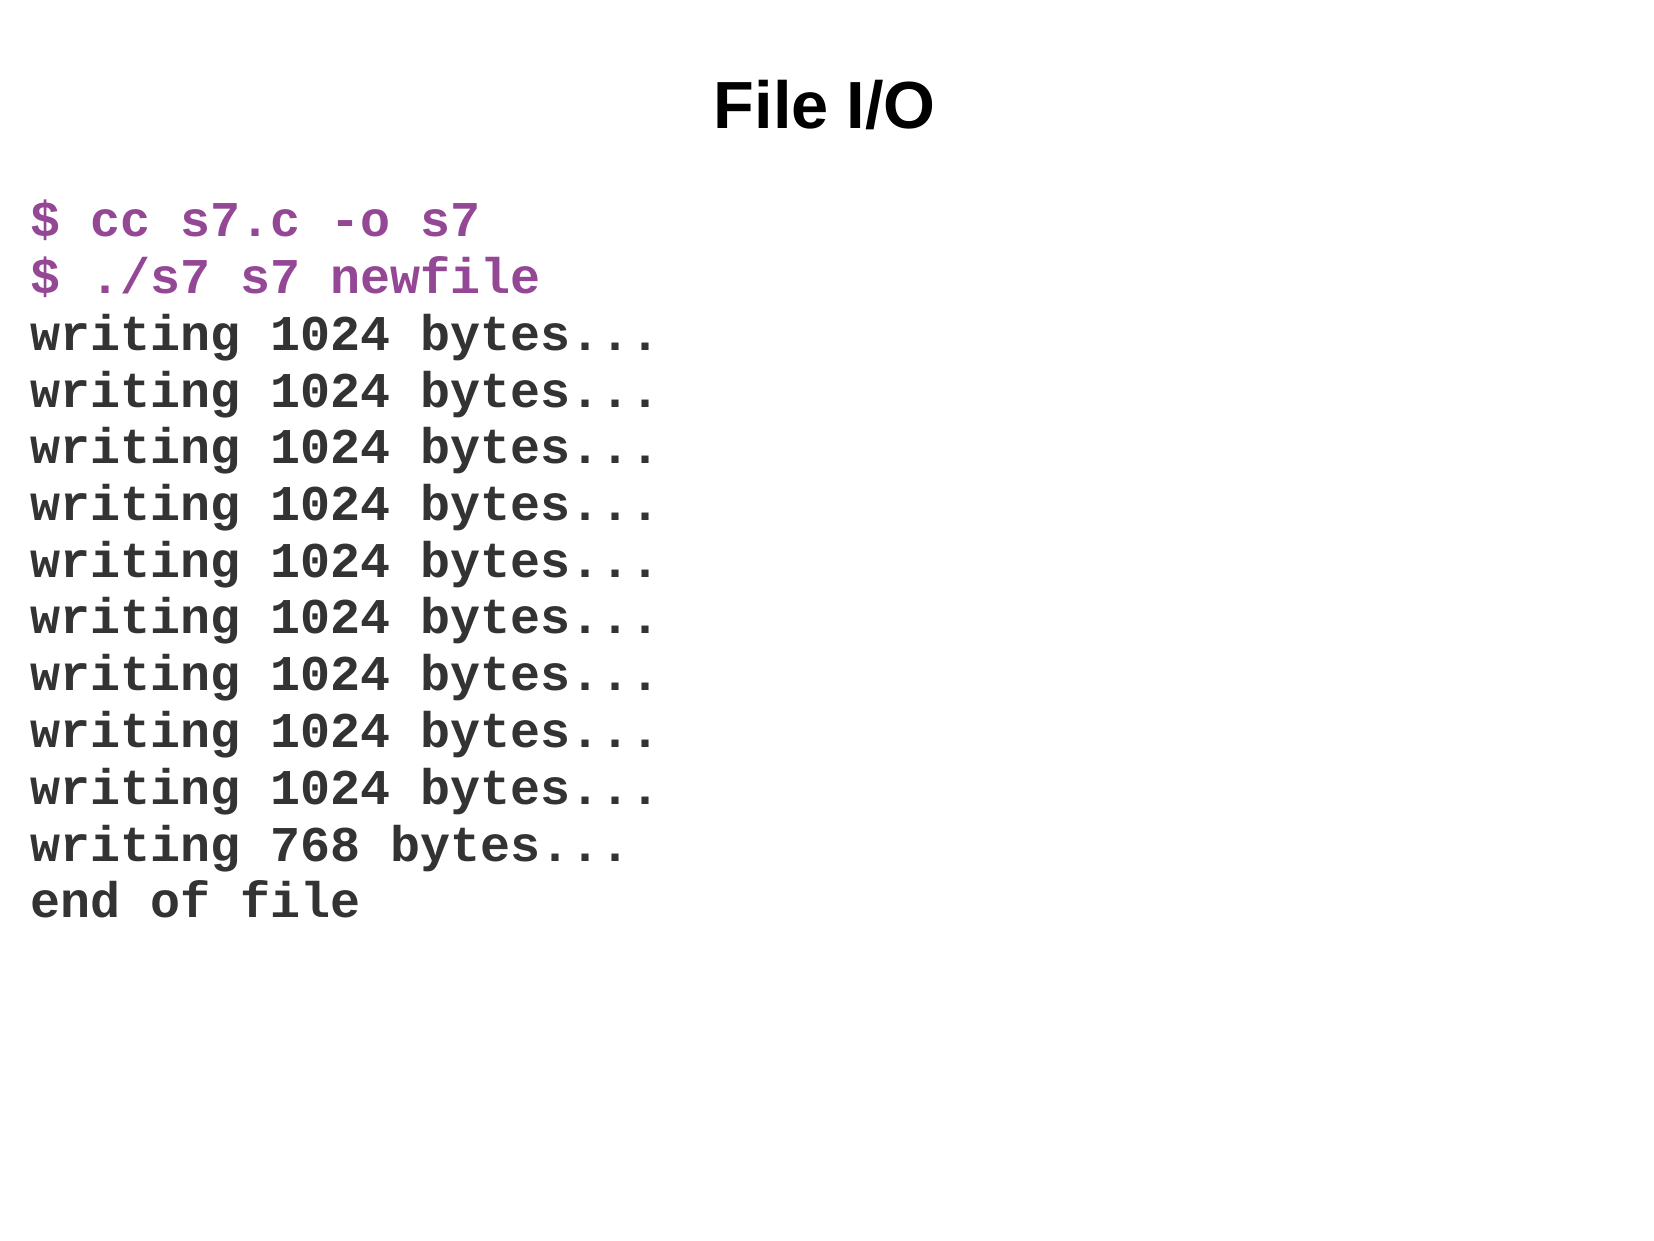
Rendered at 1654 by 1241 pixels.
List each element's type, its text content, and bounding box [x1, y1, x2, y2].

title File I/O [30, 30, 1621, 181]
list $ cc s7.c -o s7 $ ./s7 s7 newfile writing 1024 bytes... writing 1024 bytes... writing 1024 bytes... writing 1024 bytes... writing 1024 bytes... writing 1024 bytes... writing 1024 bytes... writing 1024 bytes... writing 1024 bytes... writing 768 bytes... end of file [30, 195, 1621, 1216]
